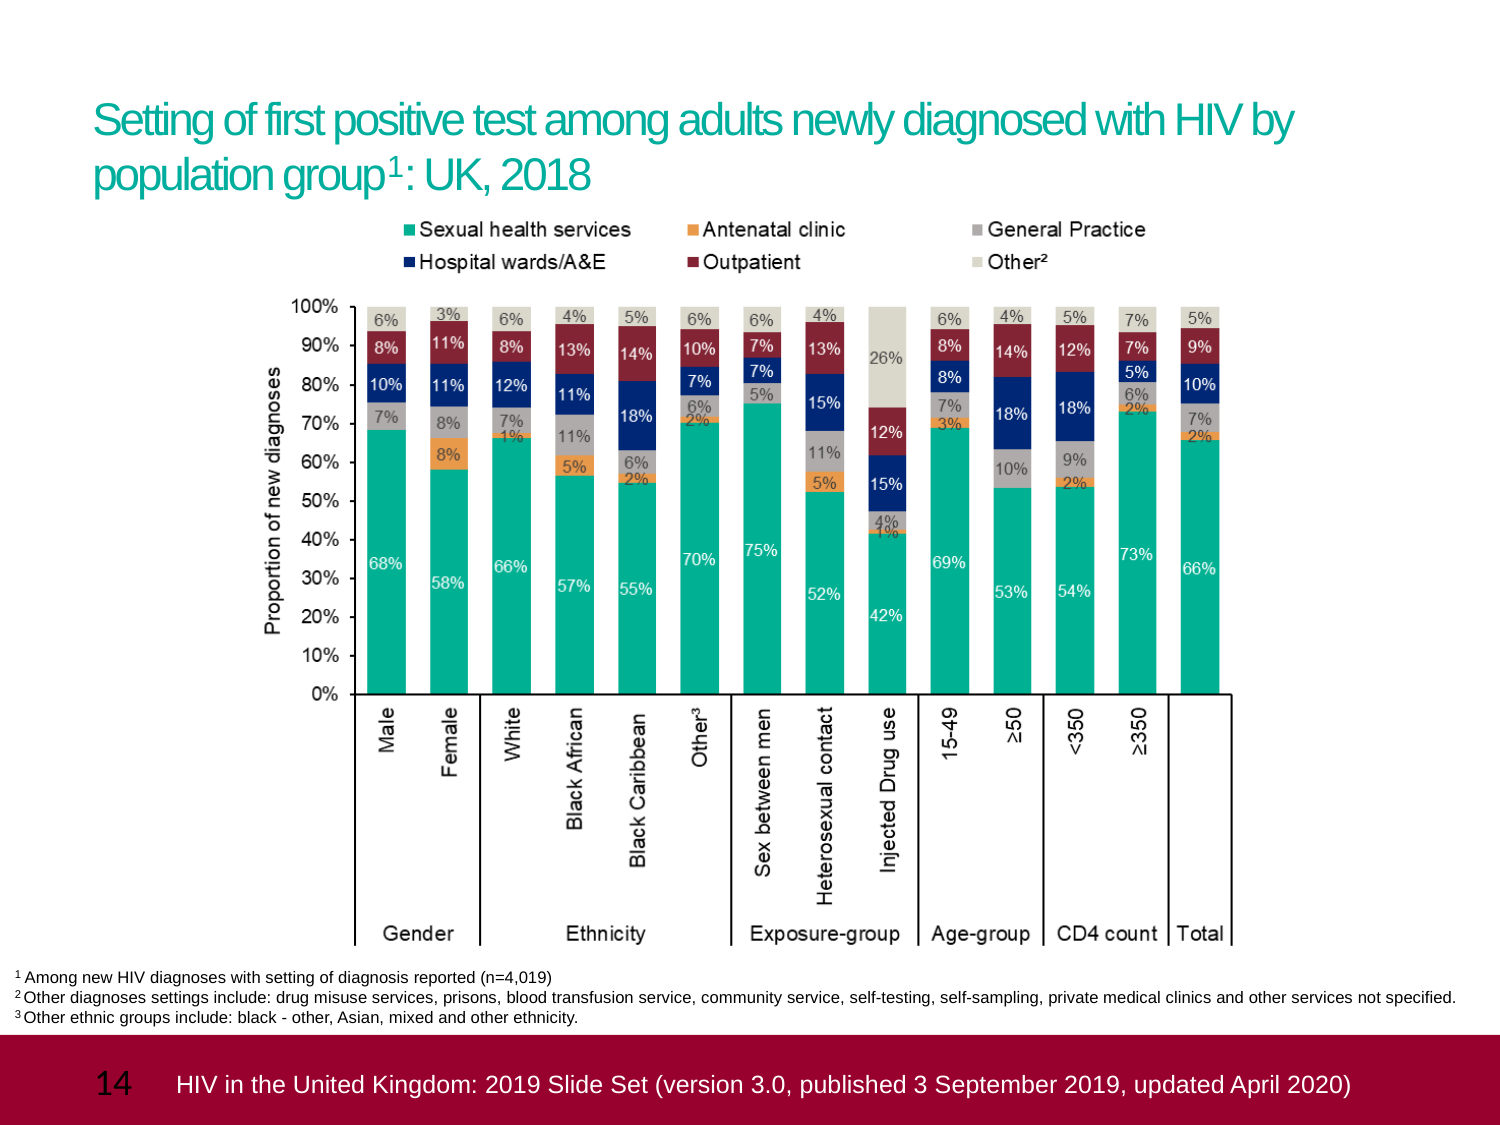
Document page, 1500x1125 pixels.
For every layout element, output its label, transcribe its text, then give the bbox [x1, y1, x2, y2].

text_box 14 [0, 1034, 1500, 1125]
text_box 1 Among new HIV diagnoses with setting of diagnosis reported (n=4,019) 2 Other diagnoses settings include: drug misuse services, prisons, blood transfusion service, community service, self-testing, self-sampling, private medical clinics and other services not specified. 3 Other ethnic groups include: black - other, Asian, mixed and other ethnicity. [0, 959, 1489, 1034]
text_box HIV in the United Kingdom: 2019 Slide Set (version 3.0, published 3 September 2019, updated April 2020) [147, 1038, 1471, 1125]
picture [233, 202, 1255, 957]
title Setting of first positive test among adults newly diagnosed with HIV by population group1: UK, 2018 [92, 90, 1410, 197]
